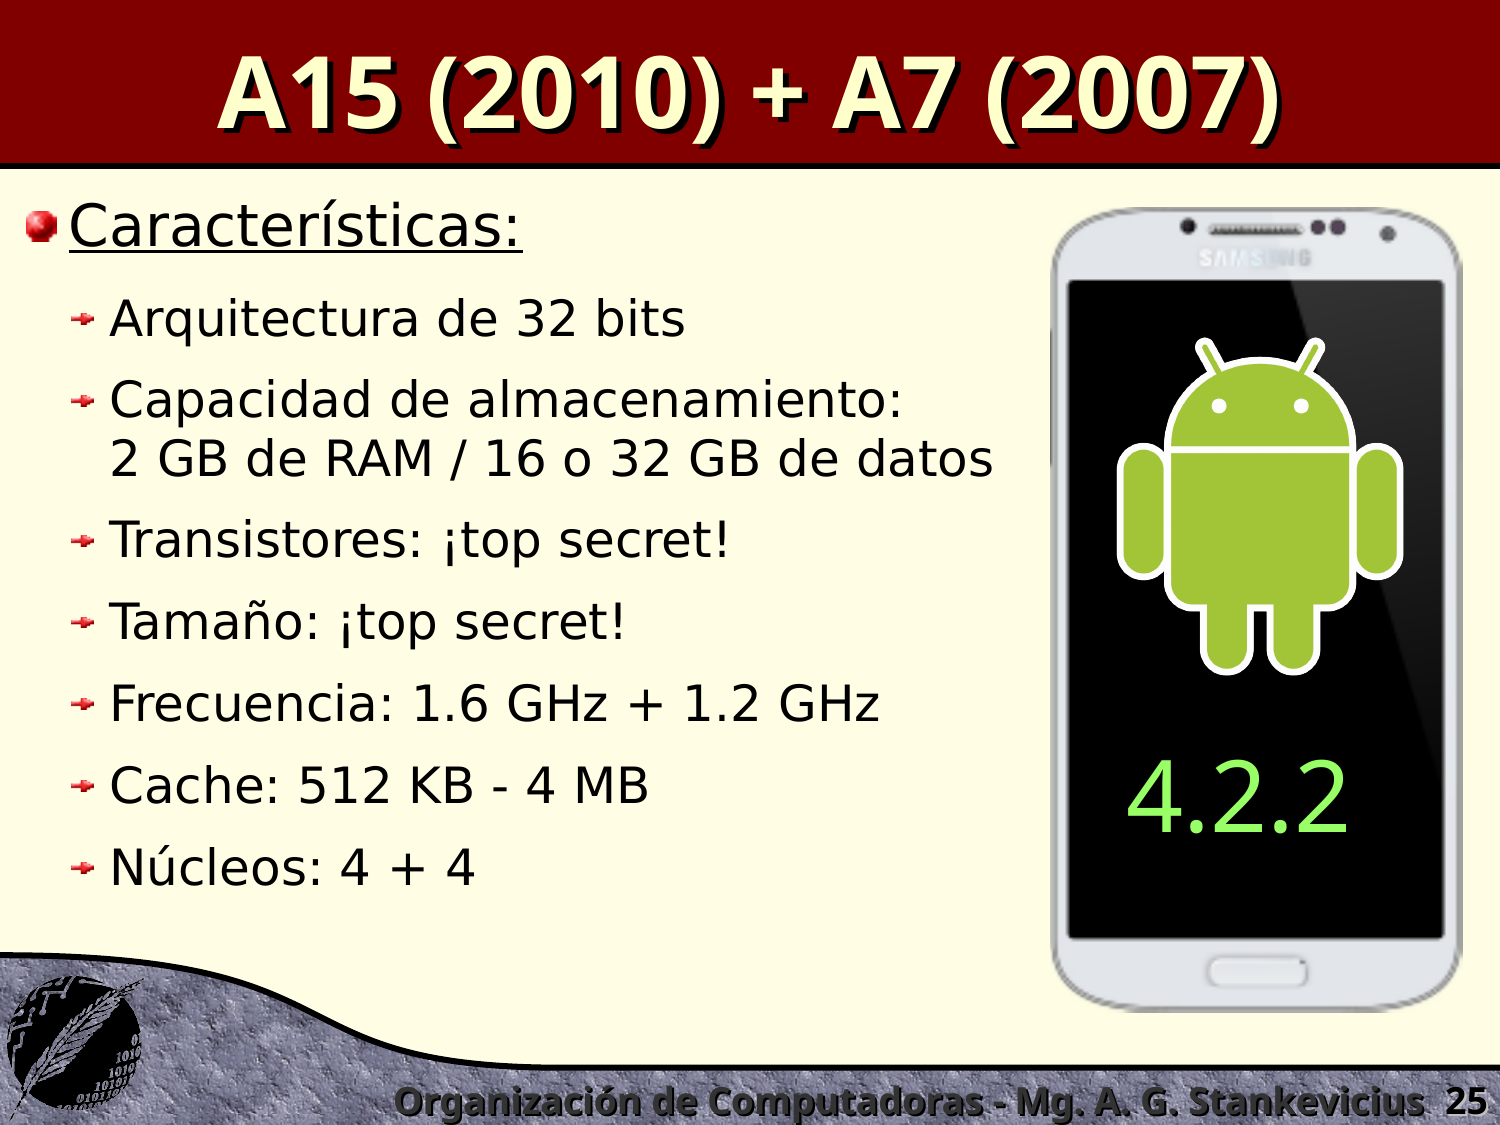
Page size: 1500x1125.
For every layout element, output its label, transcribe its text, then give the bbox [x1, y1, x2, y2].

title A15 (2010) + A7 (2007) [15, 5, 1485, 160]
text_box 4.2.2 [1111, 718, 1409, 875]
picture [0, 959, 1500, 1125]
picture [802, 1100, 806, 1110]
picture [448, 1100, 455, 1110]
list Características: Arquitectura de 32 bits Capacidad de almacenamiento: 2 GB de RAM / 16 o 32 GB de datos Transistores: ¡top secret! Tamaño: ¡top secret! Frecuencia: 1.6 GHz + 1.2 GHz Cache: 512 KB - 4 MB Núcleos: 4 + 4 [11, 192, 1486, 898]
picture [1050, 207, 1463, 1013]
picture [1058, 1100, 1065, 1110]
